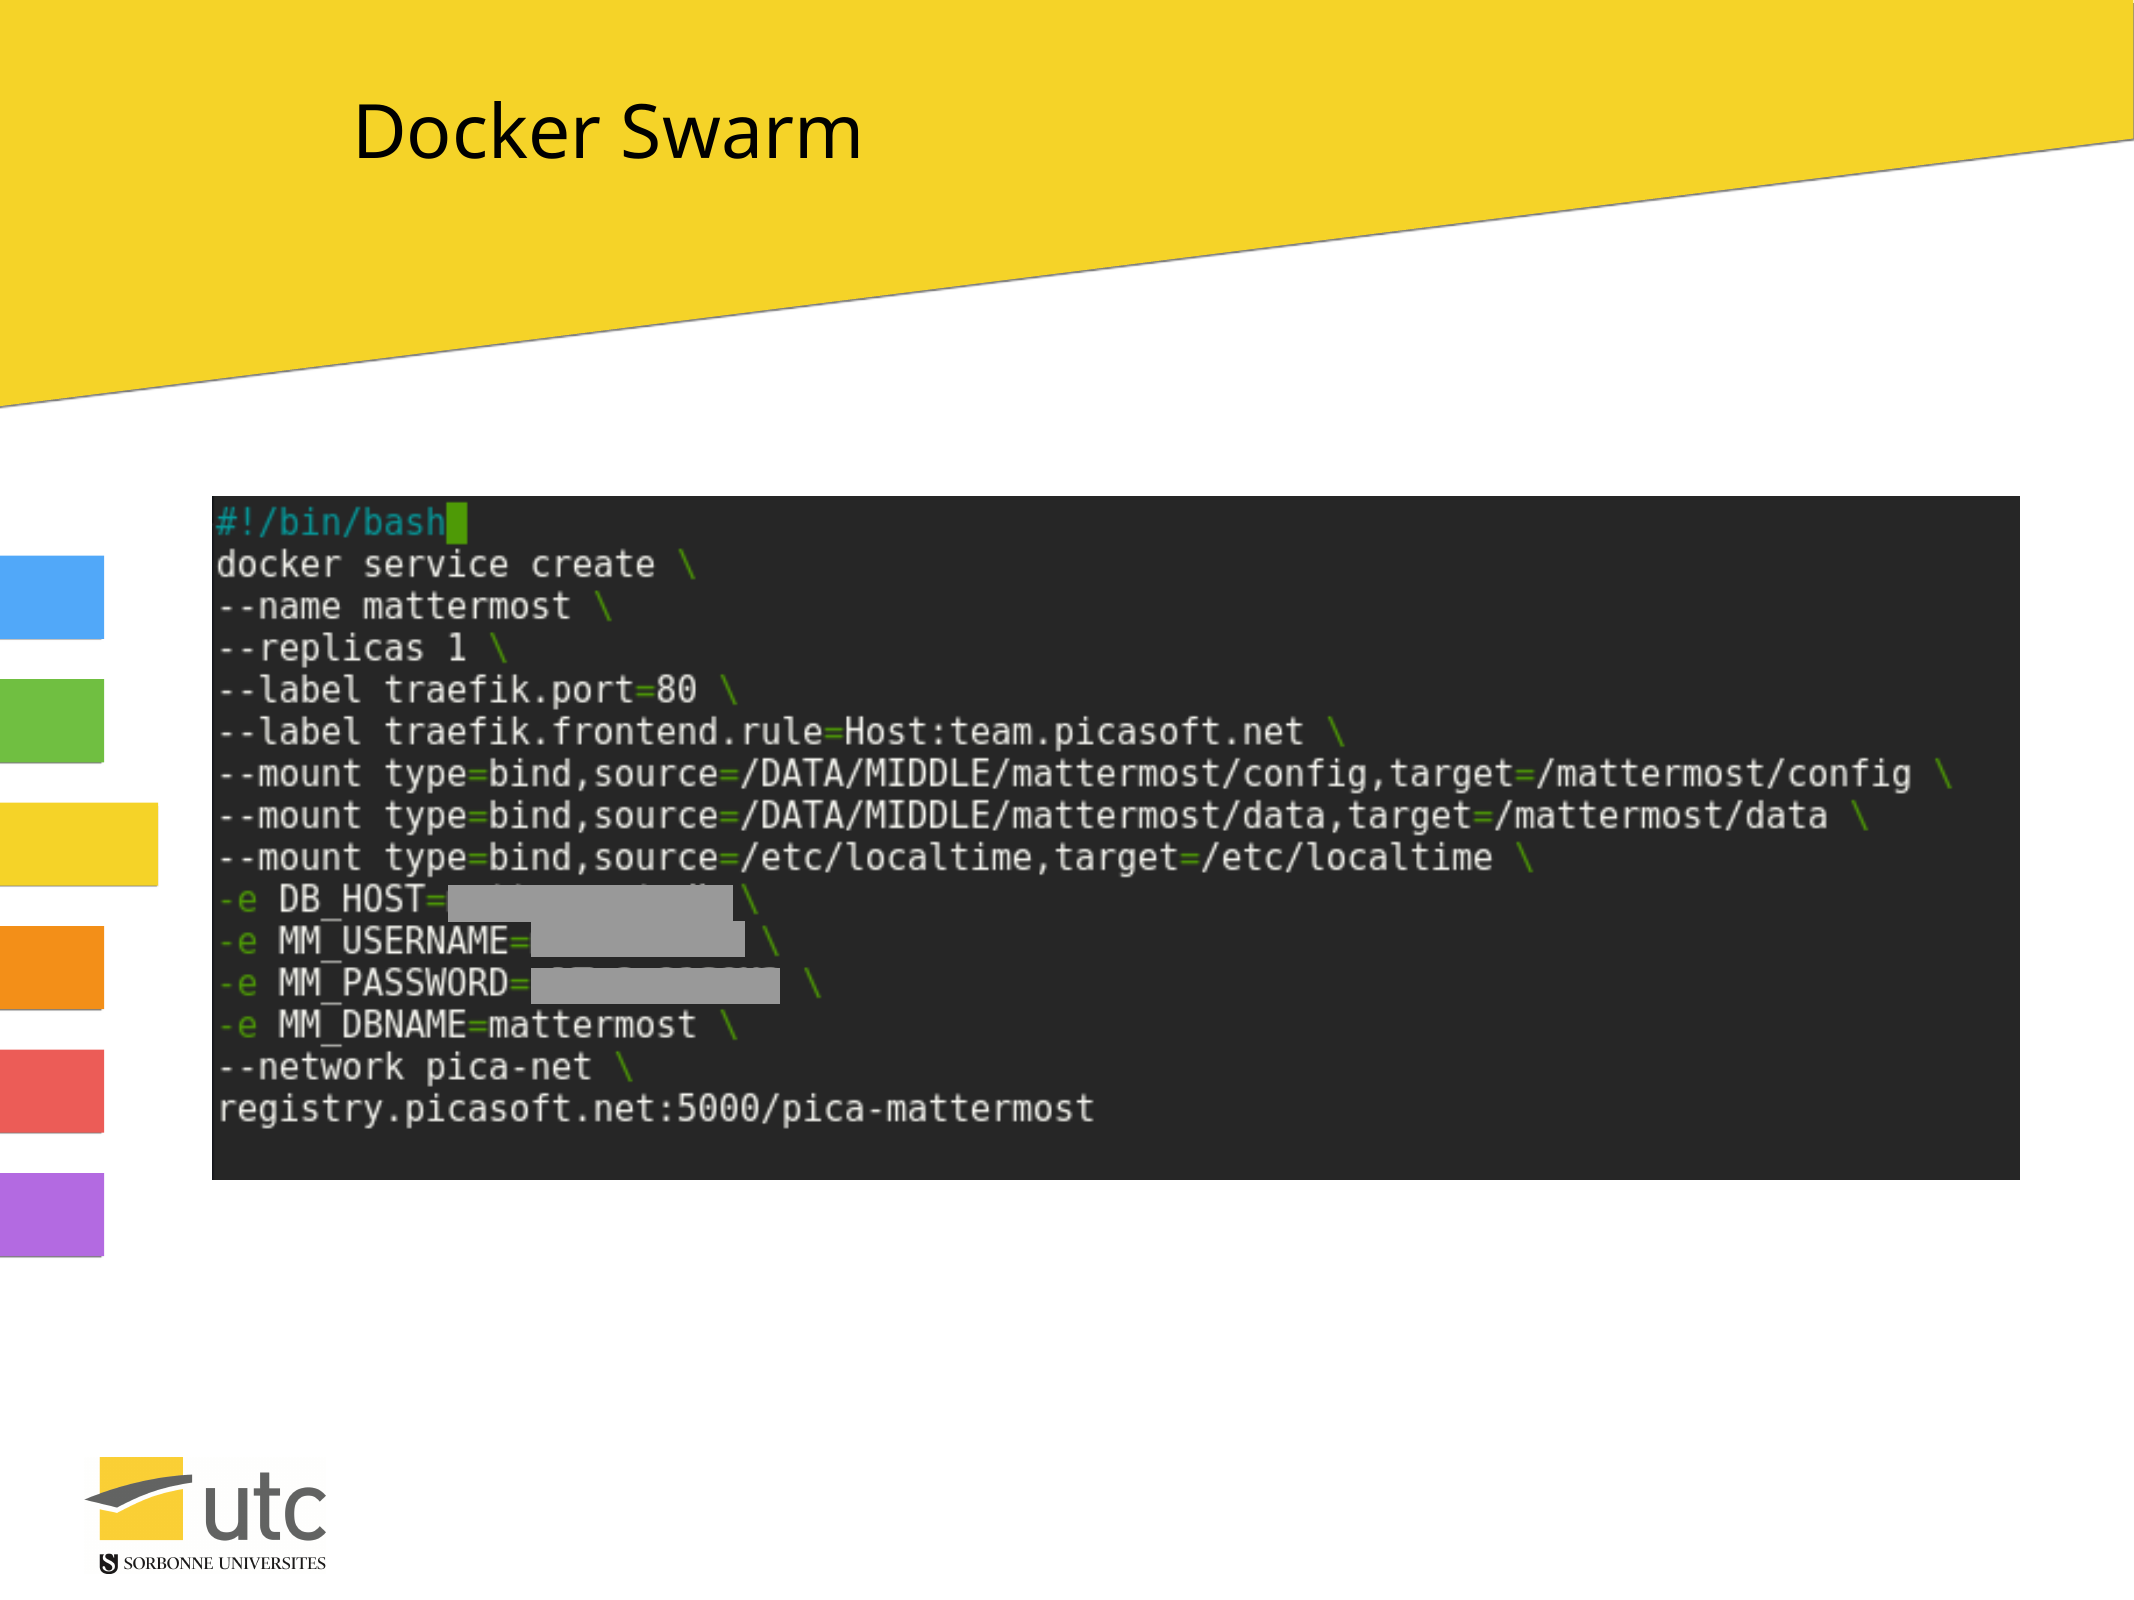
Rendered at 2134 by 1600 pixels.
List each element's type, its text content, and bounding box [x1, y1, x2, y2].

text_box [448, 885, 745, 957]
title Docker Swarm [0, 0, 1243, 307]
text_box [531, 968, 780, 1004]
picture [84, 1457, 326, 1574]
picture [212, 496, 2020, 1180]
